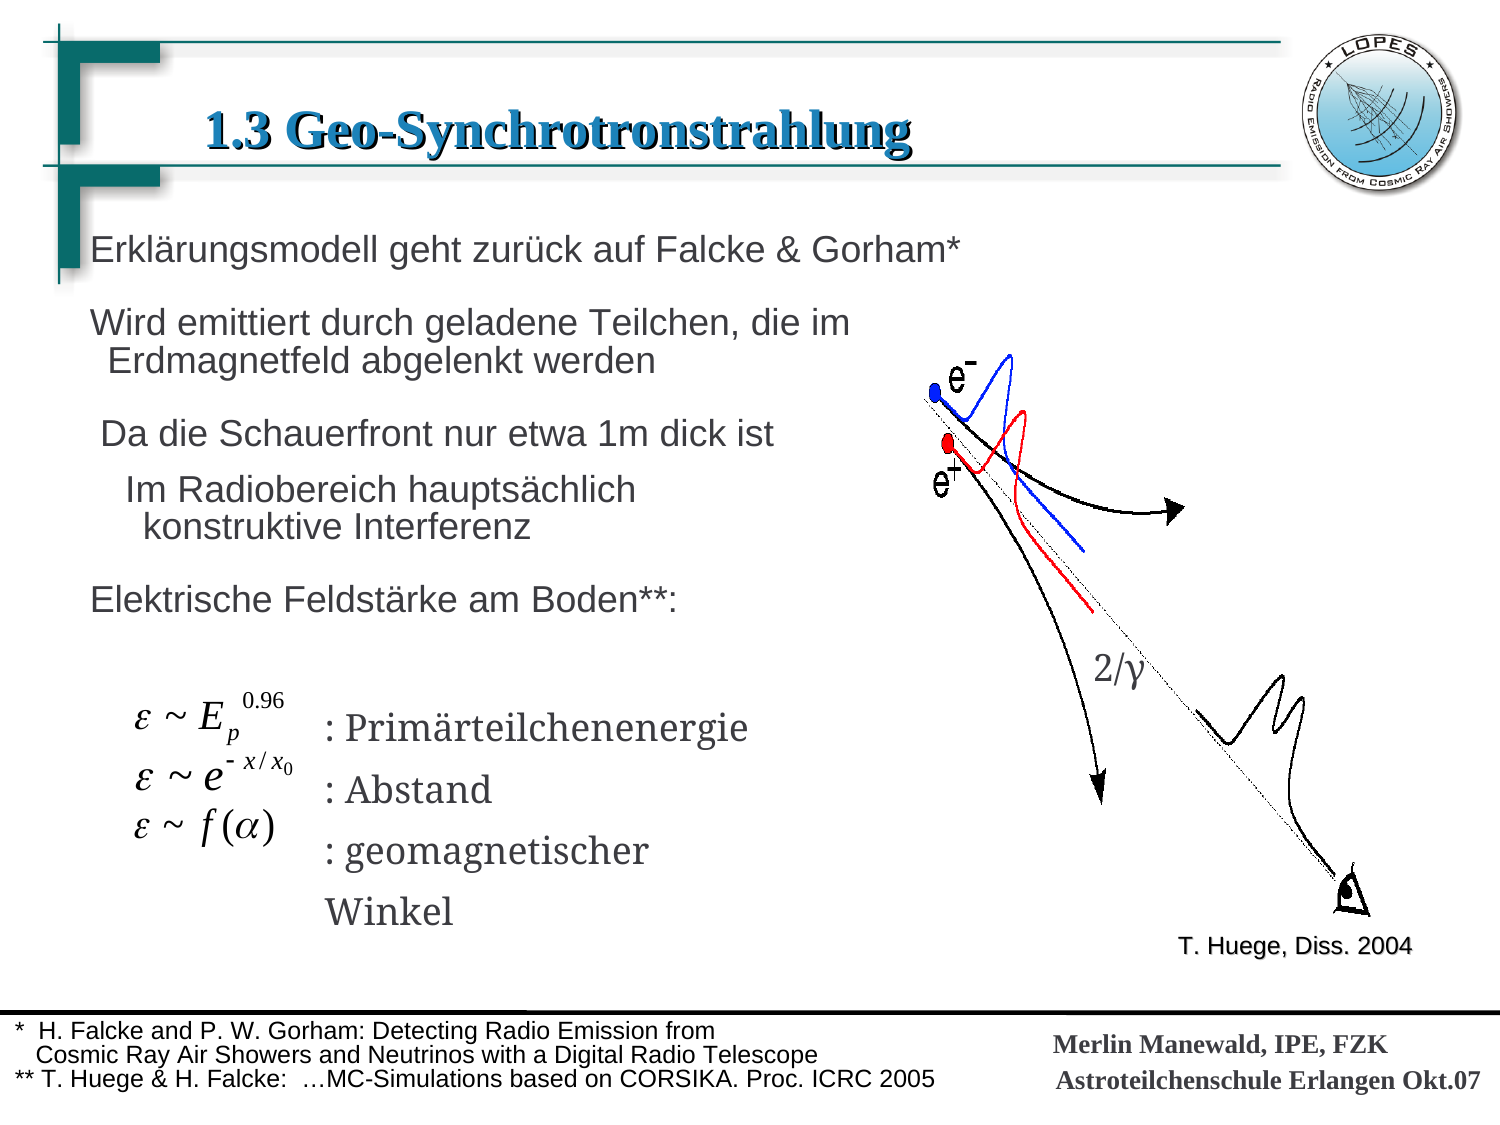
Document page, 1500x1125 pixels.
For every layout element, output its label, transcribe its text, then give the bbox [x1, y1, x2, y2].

text_box : Primärteilchenenergie : Abstand : geomagnetischer Winkel [309, 684, 798, 824]
text_box Erklärungsmodell geht zurück auf Falcke & Gorham* Wird emittiert durch geladene Teilchen, die im Erdmagnetfeld abgelenkt werden Da die Schauerfront nur etwa 1m dick ist Im Radiobereich hauptsächlich konstruktive Interferenz Elektrische Feldstärke am Boden**: [75, 224, 1064, 768]
picture [915, 324, 1418, 949]
text_box * H. Falcke and P. W. Gorham: Detecting Radio Emission from Cosmic Ray Air Showers and Neutrinos with a Digital Radio Telescope ** T. Huege & H. Falcke: …MC-Simulations based on CORSIKA. Proc. ICRC 2005 [0, 1012, 975, 1116]
text_box 2/γ [1058, 637, 1163, 696]
text_box 1.3 Geo-Synchrotronstrahlung [75, 37, 1313, 224]
picture [37, 19, 1463, 300]
text_box T. Huege, Diss. 2004 [1163, 928, 1429, 967]
chart [127, 681, 305, 857]
